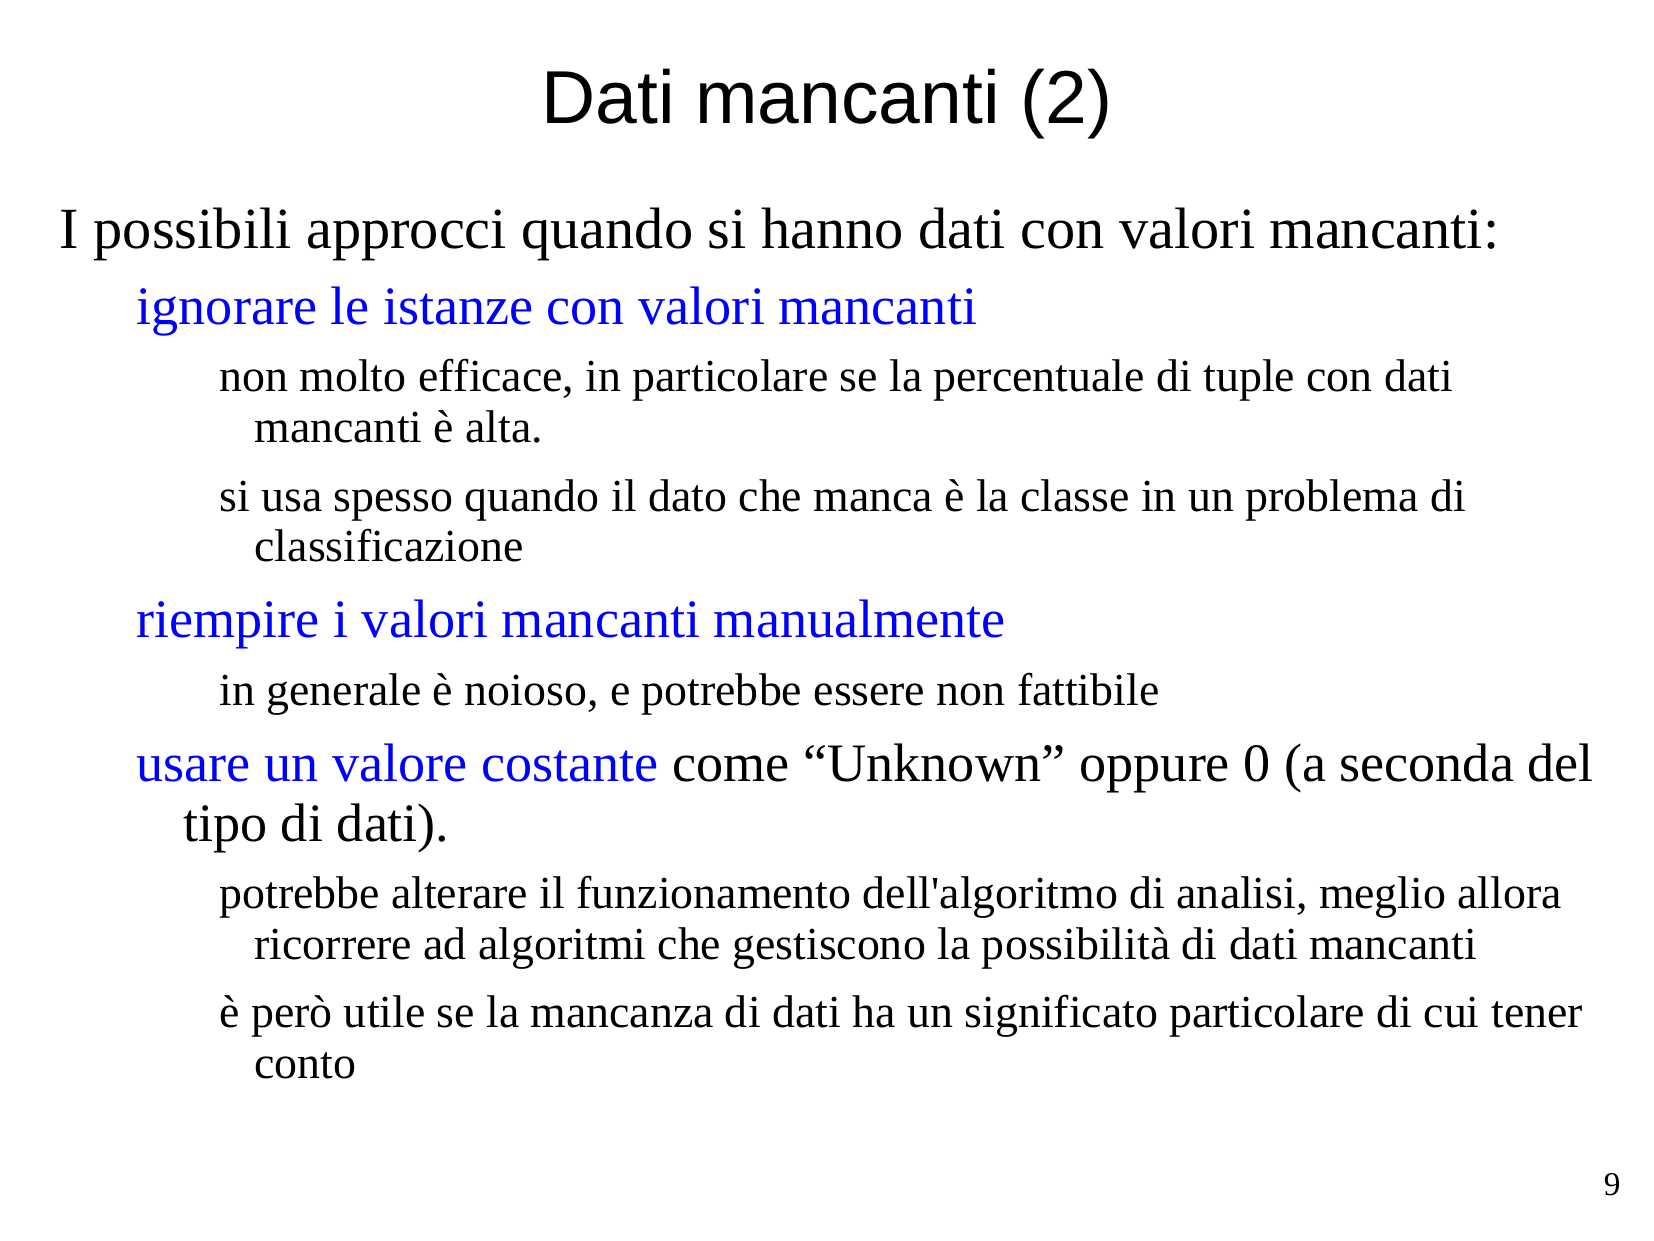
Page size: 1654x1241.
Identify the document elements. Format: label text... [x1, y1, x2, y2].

title Dati mancanti (2) [37, 30, 1617, 166]
list I possibili approcci quando si hanno dati con valori mancanti: ignorare le istanze con valori mancanti non molto efficace, in particolare se la percentuale di tuple con dati mancanti è alta. si usa spesso quando il dato che manca è la classe in un problema di classificazione riempire i valori mancanti manualmente in generale è noioso, e potrebbe essere non fattibile usare un valore costante come “Unknown” oppure 0 (a seconda del tipo di dati). potrebbe alterare il funzionamento dell'algoritmo di analisi, meglio allora ricorrere ad algoritmi che gestiscono la possibilità di dati mancanti è però utile se la mancanza di dati ha un significato particolare di cui tener conto [42, 196, 1612, 1187]
